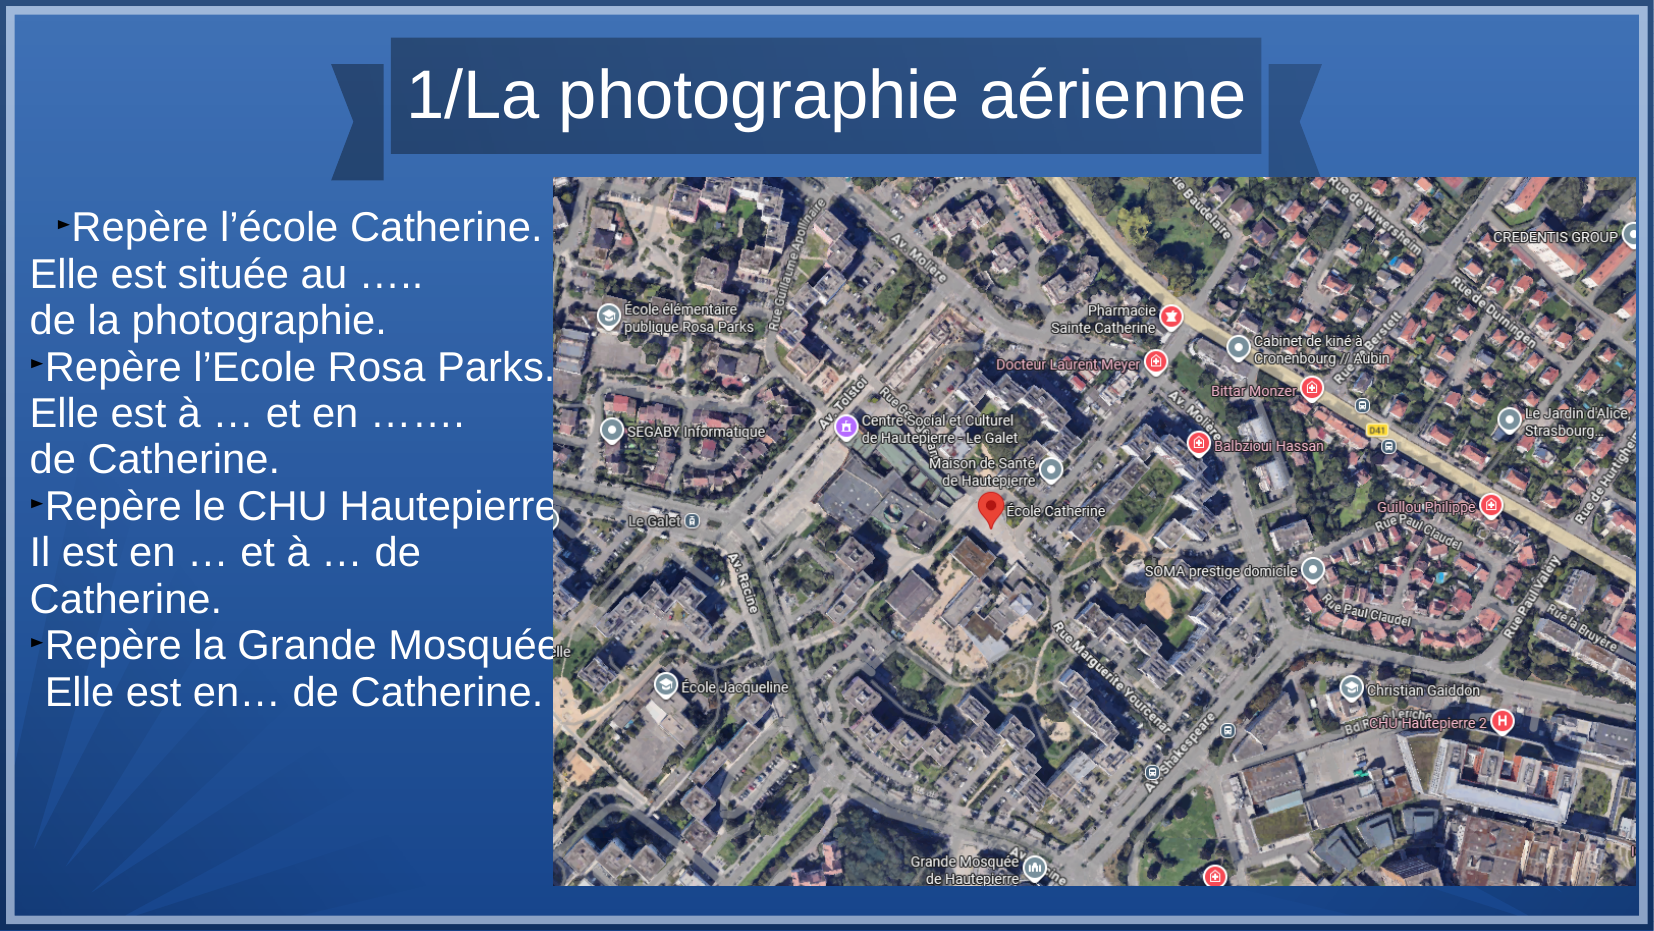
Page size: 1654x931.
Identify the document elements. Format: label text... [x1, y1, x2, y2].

title 1/La photographie aérienne [389, 35, 1264, 154]
picture [553, 177, 1636, 886]
subtitle Repère l’école Catherine. Elle est située au ….. de la photographie. Repère l’Ecole Rosa Parks. Elle est à … et en ……. de Catherine. Repère le CHU Hautepierre. Il est en … et à … de Catherine. Repère la Grande Mosquée Elle est en… de Catherine. [29, 203, 553, 827]
